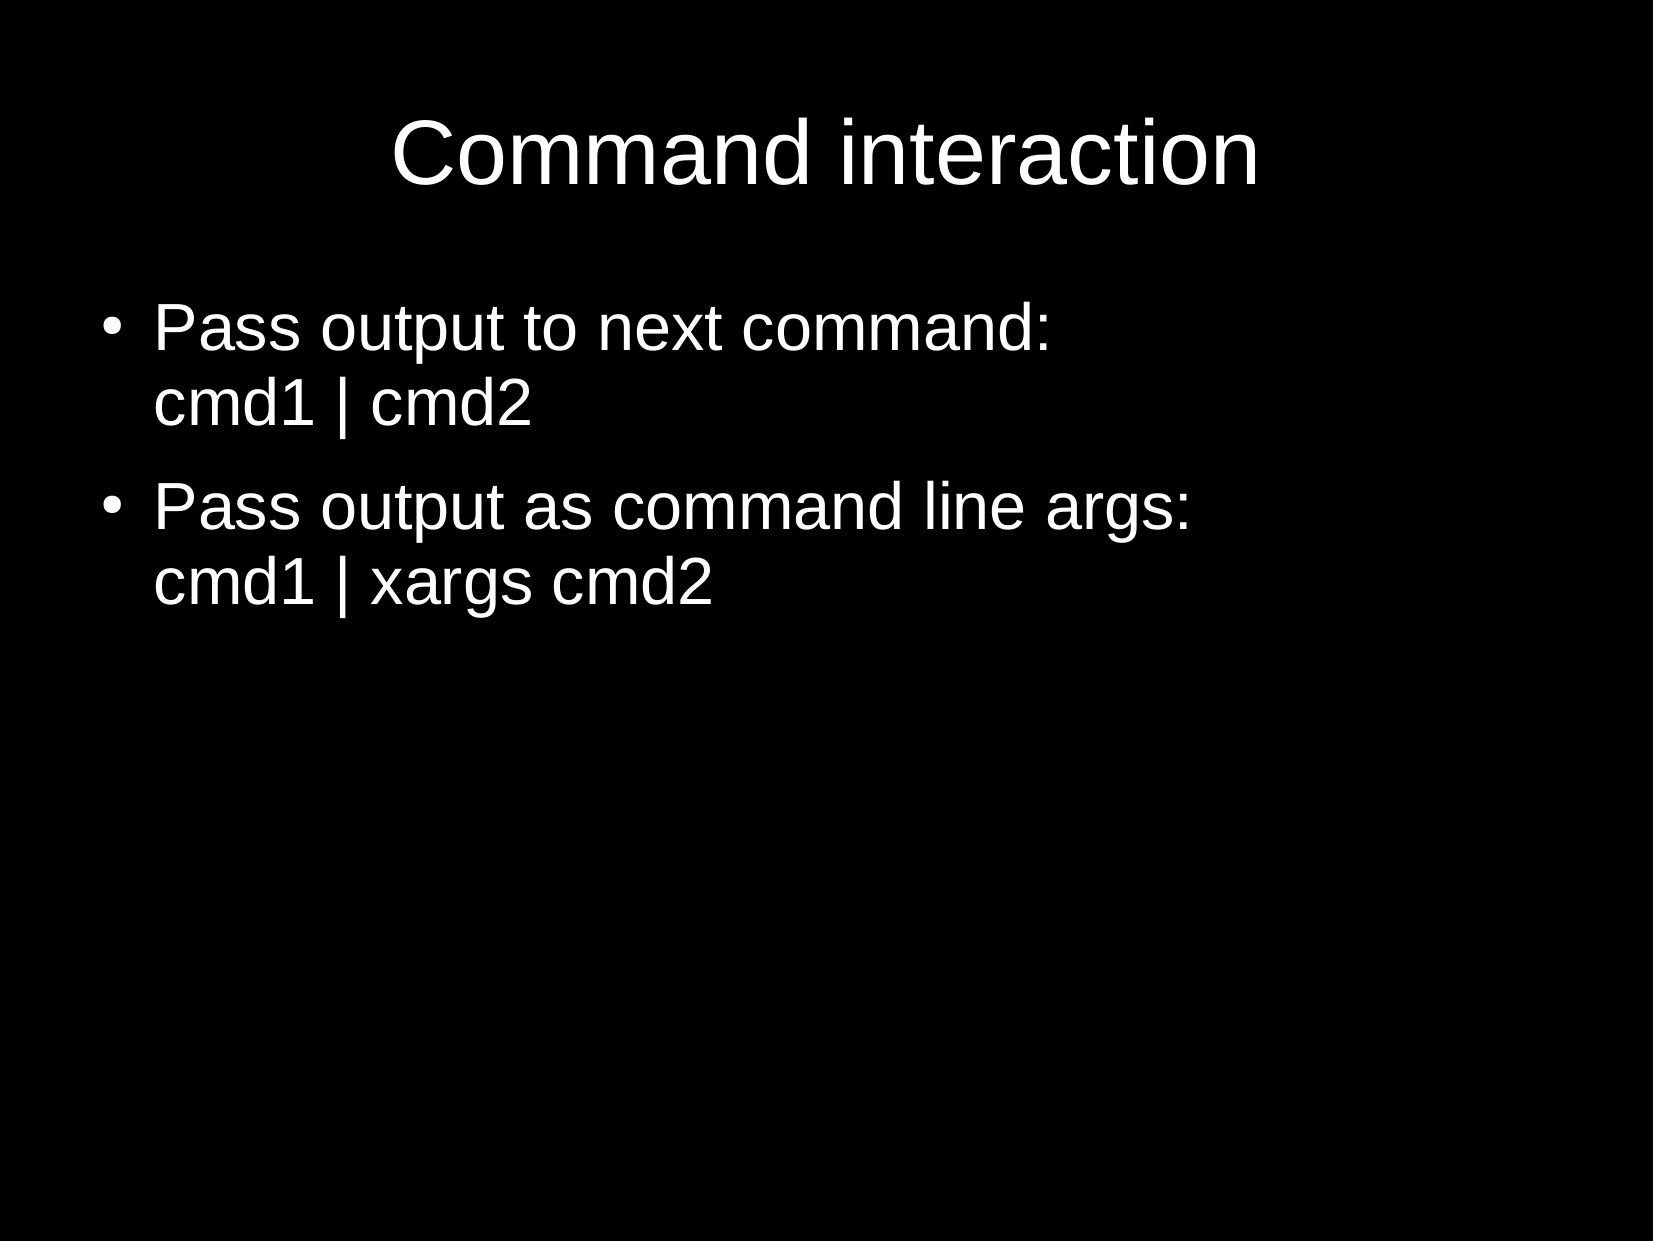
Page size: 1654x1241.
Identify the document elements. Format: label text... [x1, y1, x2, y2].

title Command interaction [82, 49, 1571, 257]
list Pass output to next command: cmd1 | cmd2 Pass output as command line args: cmd1 | xargs cmd2 [82, 290, 1538, 1010]
